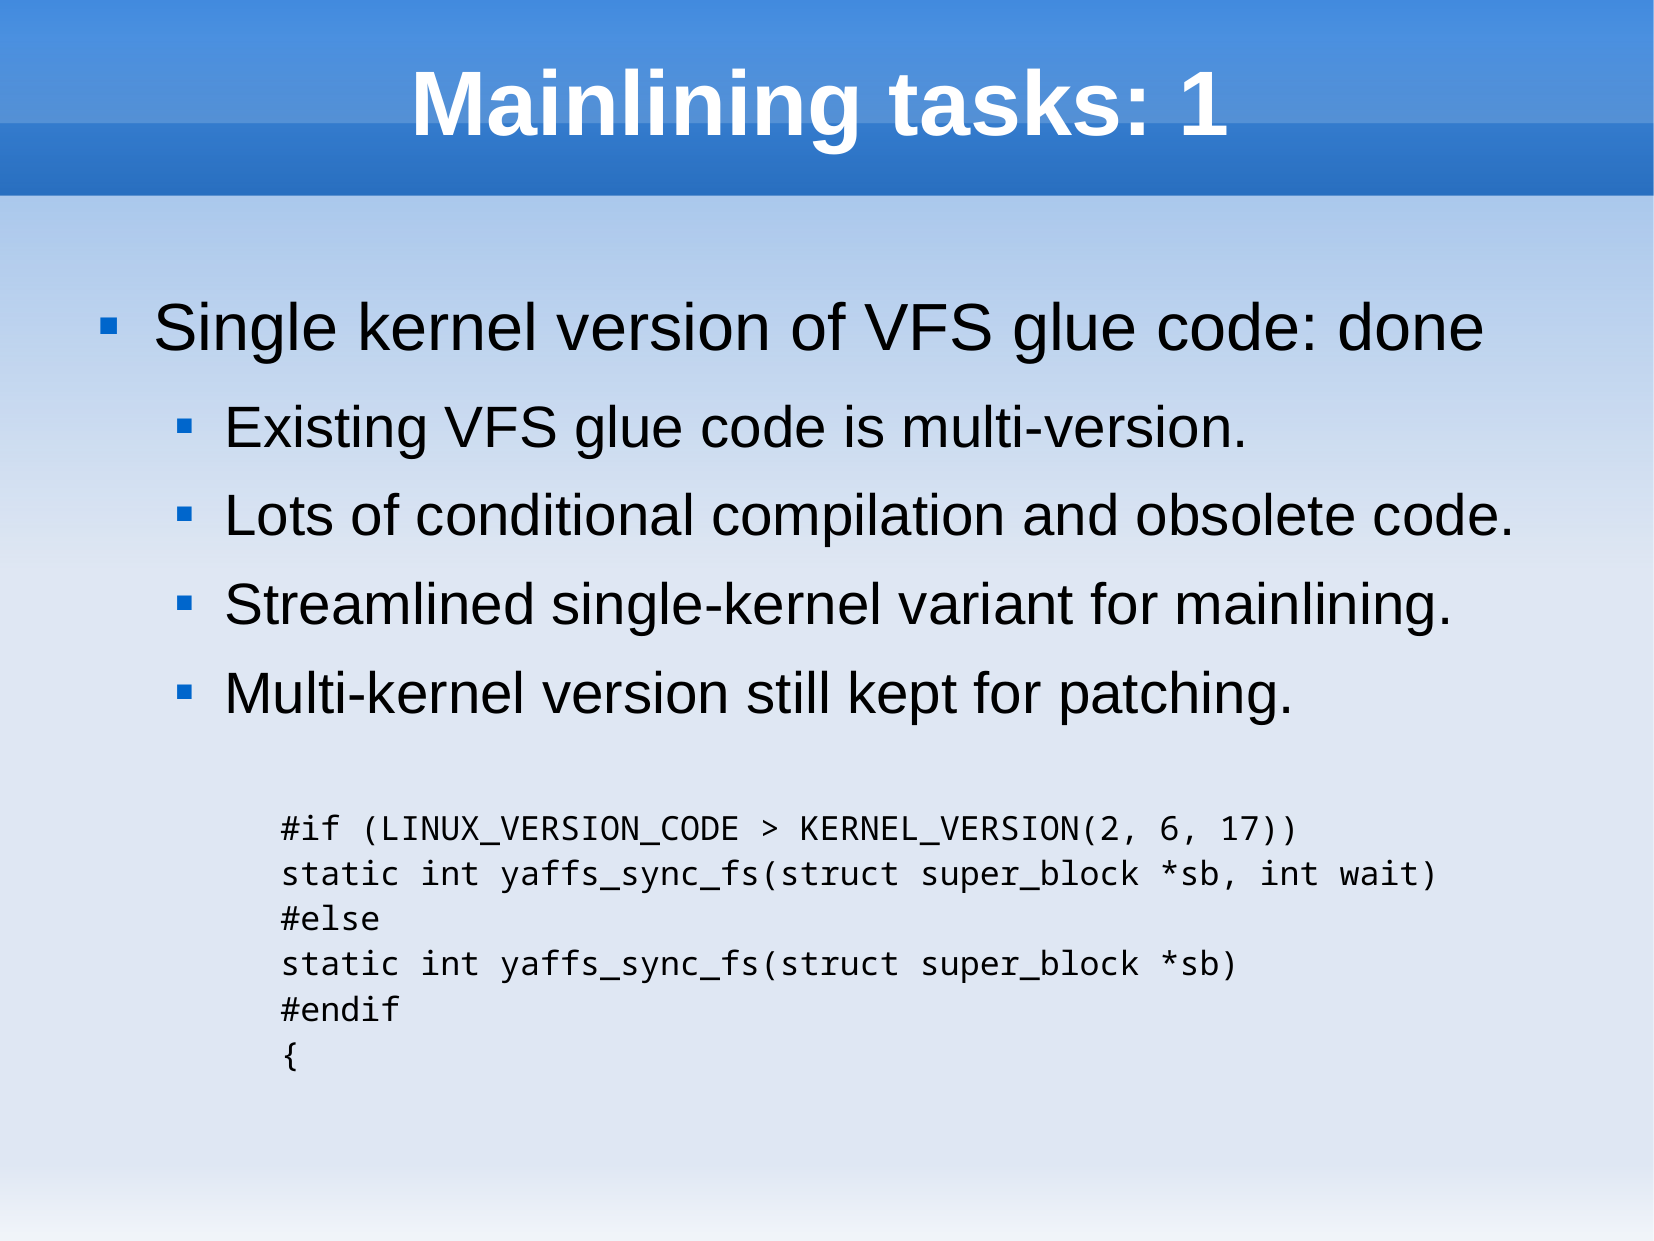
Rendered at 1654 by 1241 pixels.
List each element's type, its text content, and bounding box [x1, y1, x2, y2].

text_box #if (LINUX_VERSION_CODE > KERNEL_VERSION(2, 6, 17)) static int yaffs_sync_fs(struct super_block *sb, int wait) #else static int yaffs_sync_fs(struct super_block *sb) #endif { [265, 797, 1506, 1123]
picture [0, 0, 1654, 1241]
list Single kernel version of VFS glue code: done Existing VFS glue code is multi-version. Lots of conditional compilation and obsolete code. Streamlined single-kernel variant for mainlining. Multi-kernel version still kept for patching. [82, 290, 1571, 1094]
title Mainlining tasks: 1 [76, 0, 1565, 208]
